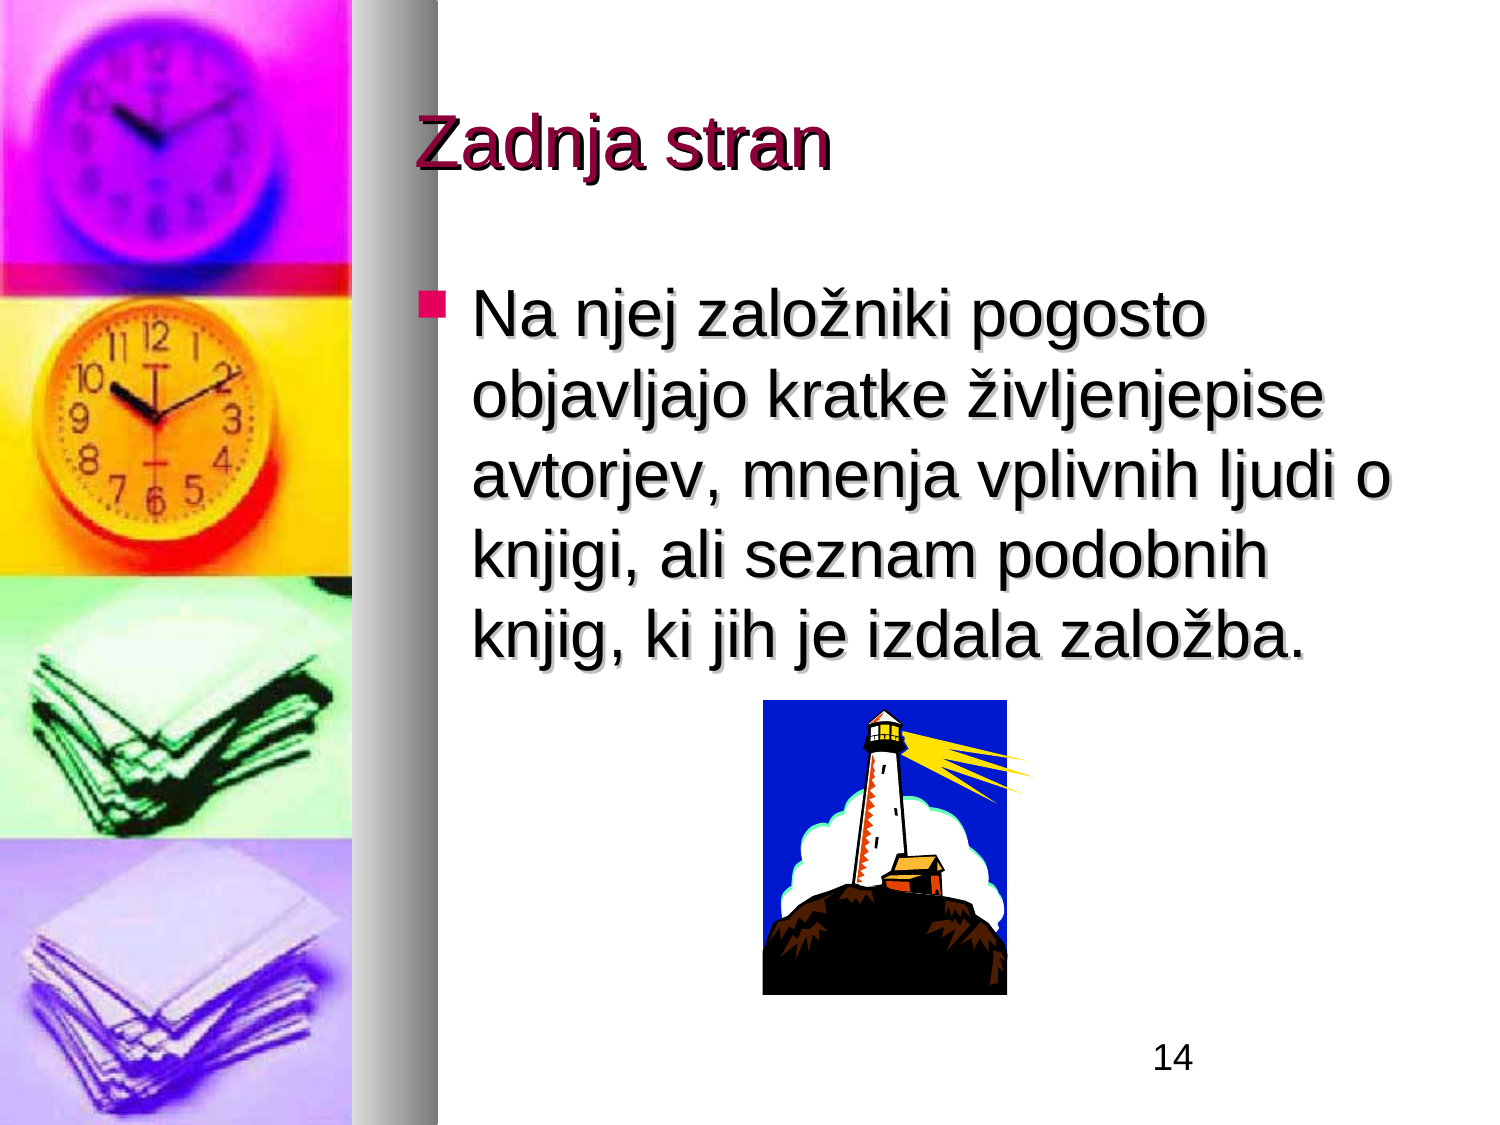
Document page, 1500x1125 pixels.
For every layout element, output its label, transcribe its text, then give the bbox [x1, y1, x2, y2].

picture [0, 0, 352, 1125]
title Zadnja stran [399, 37, 1450, 238]
list Na njej založniki pogosto objavljajo kratke življenjepise avtorjev, mnenja vplivnih ljudi o knjigi, ali seznam podobnih knjig, ki jih je izdala založba. [399, 262, 1450, 1001]
picture [762, 699, 1035, 995]
